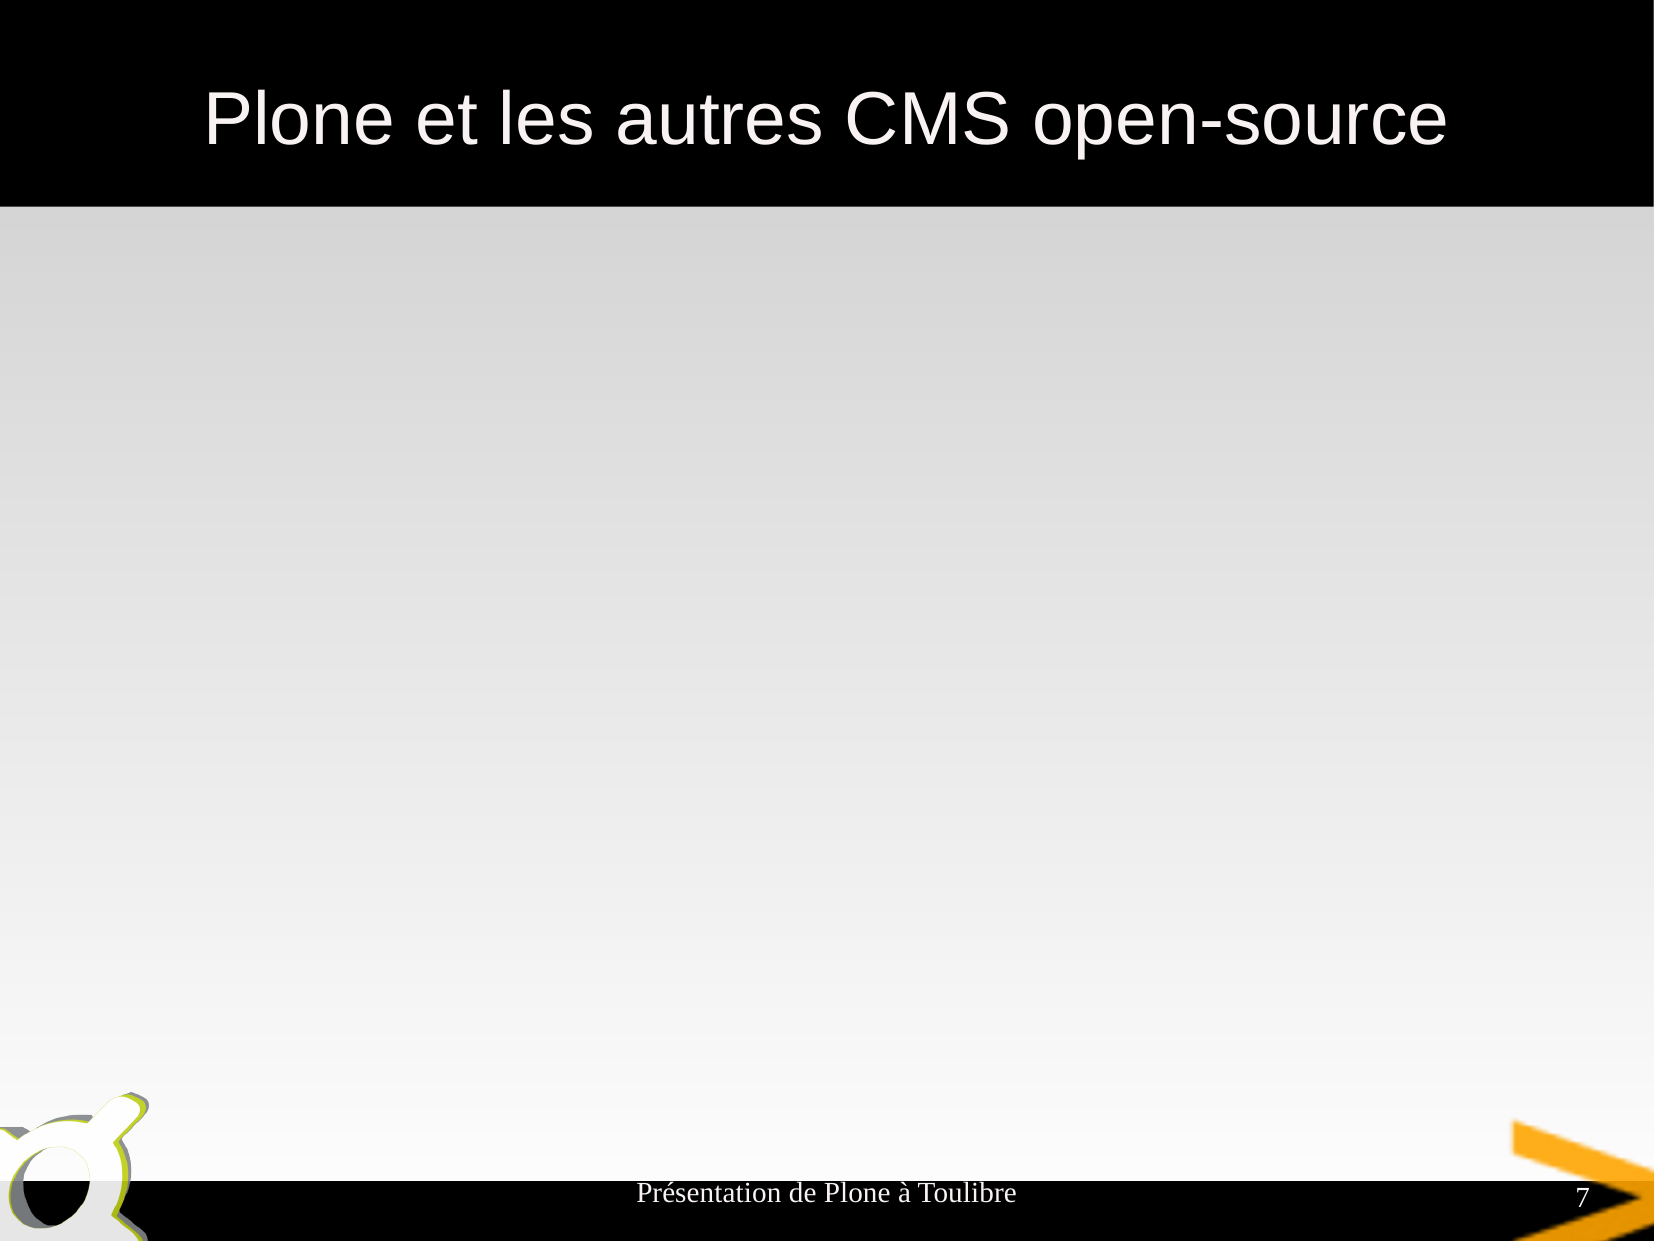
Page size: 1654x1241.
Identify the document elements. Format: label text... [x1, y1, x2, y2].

picture [0, 1181, 149, 1241]
title Plone et les autres CMS open-source [177, 29, 1477, 207]
picture [1505, 1181, 1654, 1241]
